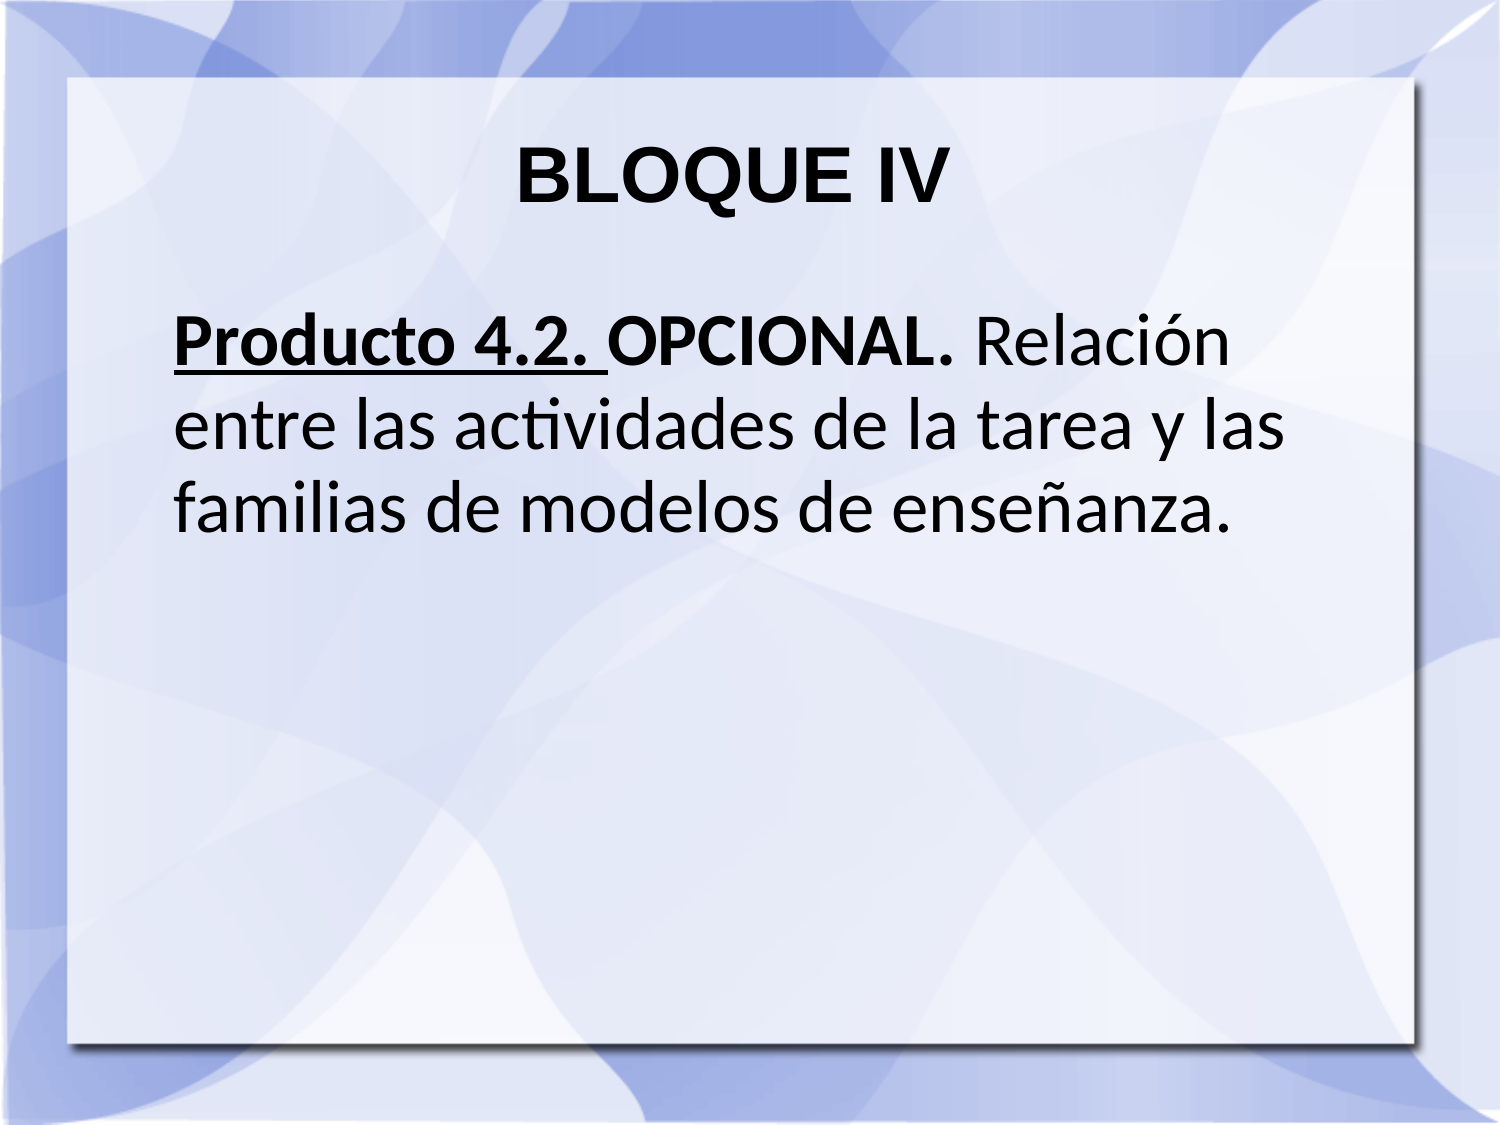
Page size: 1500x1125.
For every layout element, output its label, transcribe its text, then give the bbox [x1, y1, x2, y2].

picture [0, 0, 1500, 1125]
list Producto 4.2. OPCIONAL. Relación entre las actividades de la tarea y las familias de modelos de enseñanza. [117, 294, 1349, 999]
title BLOQUE IV [75, 82, 1392, 270]
